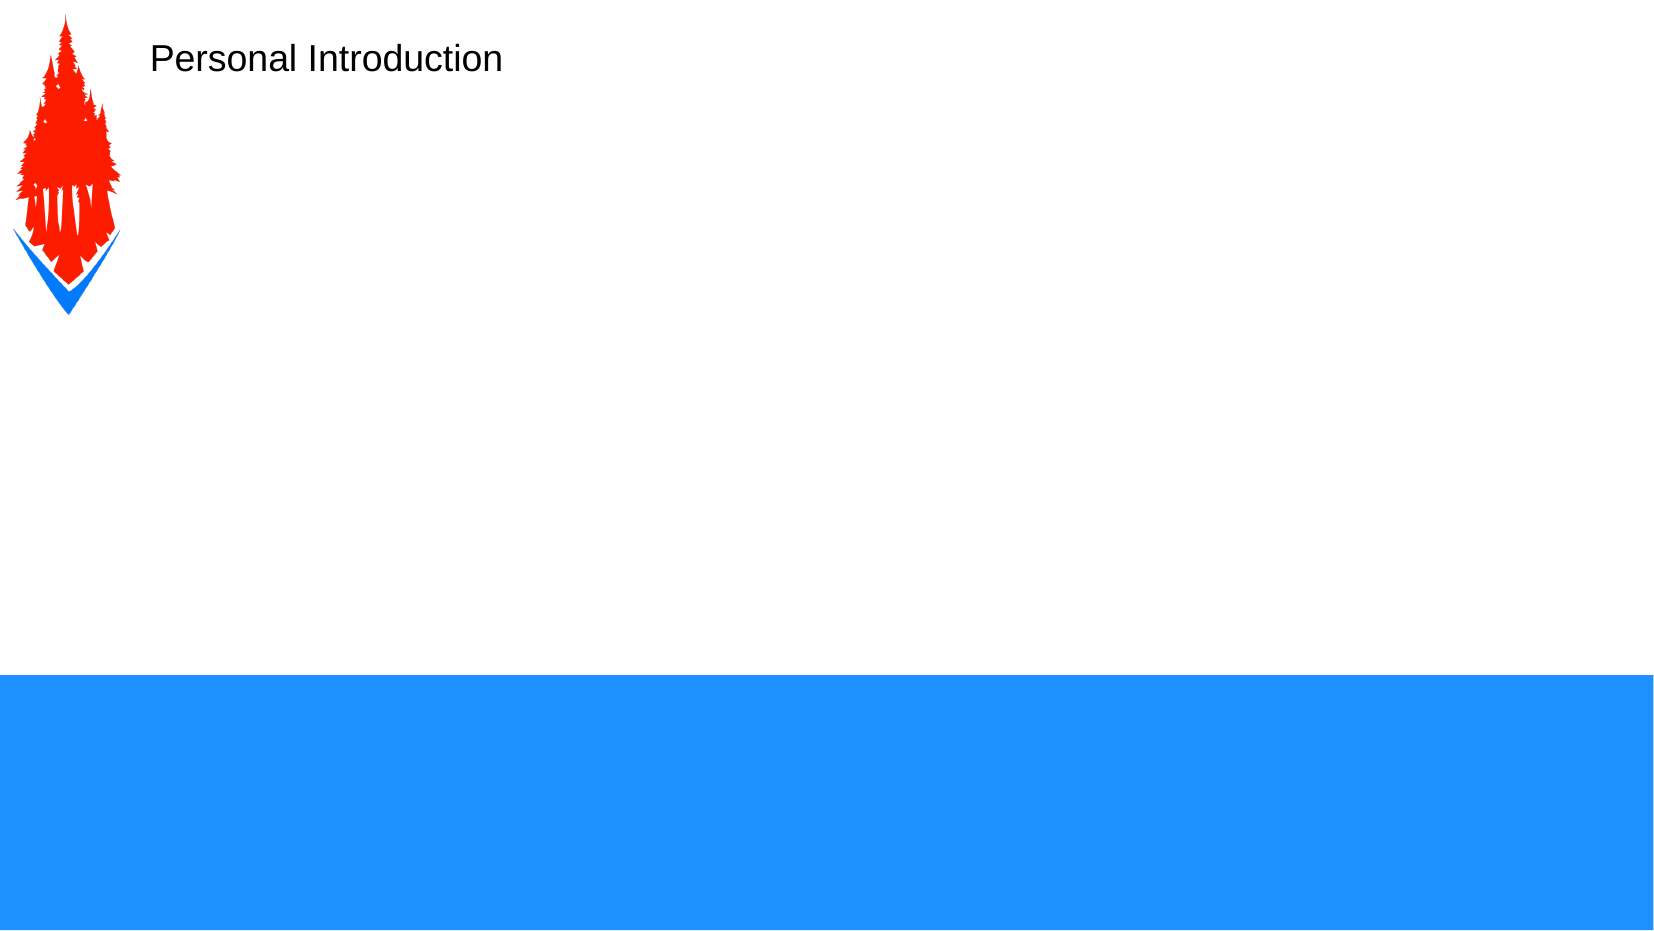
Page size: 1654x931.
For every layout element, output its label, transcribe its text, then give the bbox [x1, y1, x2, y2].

text_box Personal Introduction [135, 30, 1201, 136]
text_box [0, 675, 1654, 931]
picture [13, 14, 121, 316]
